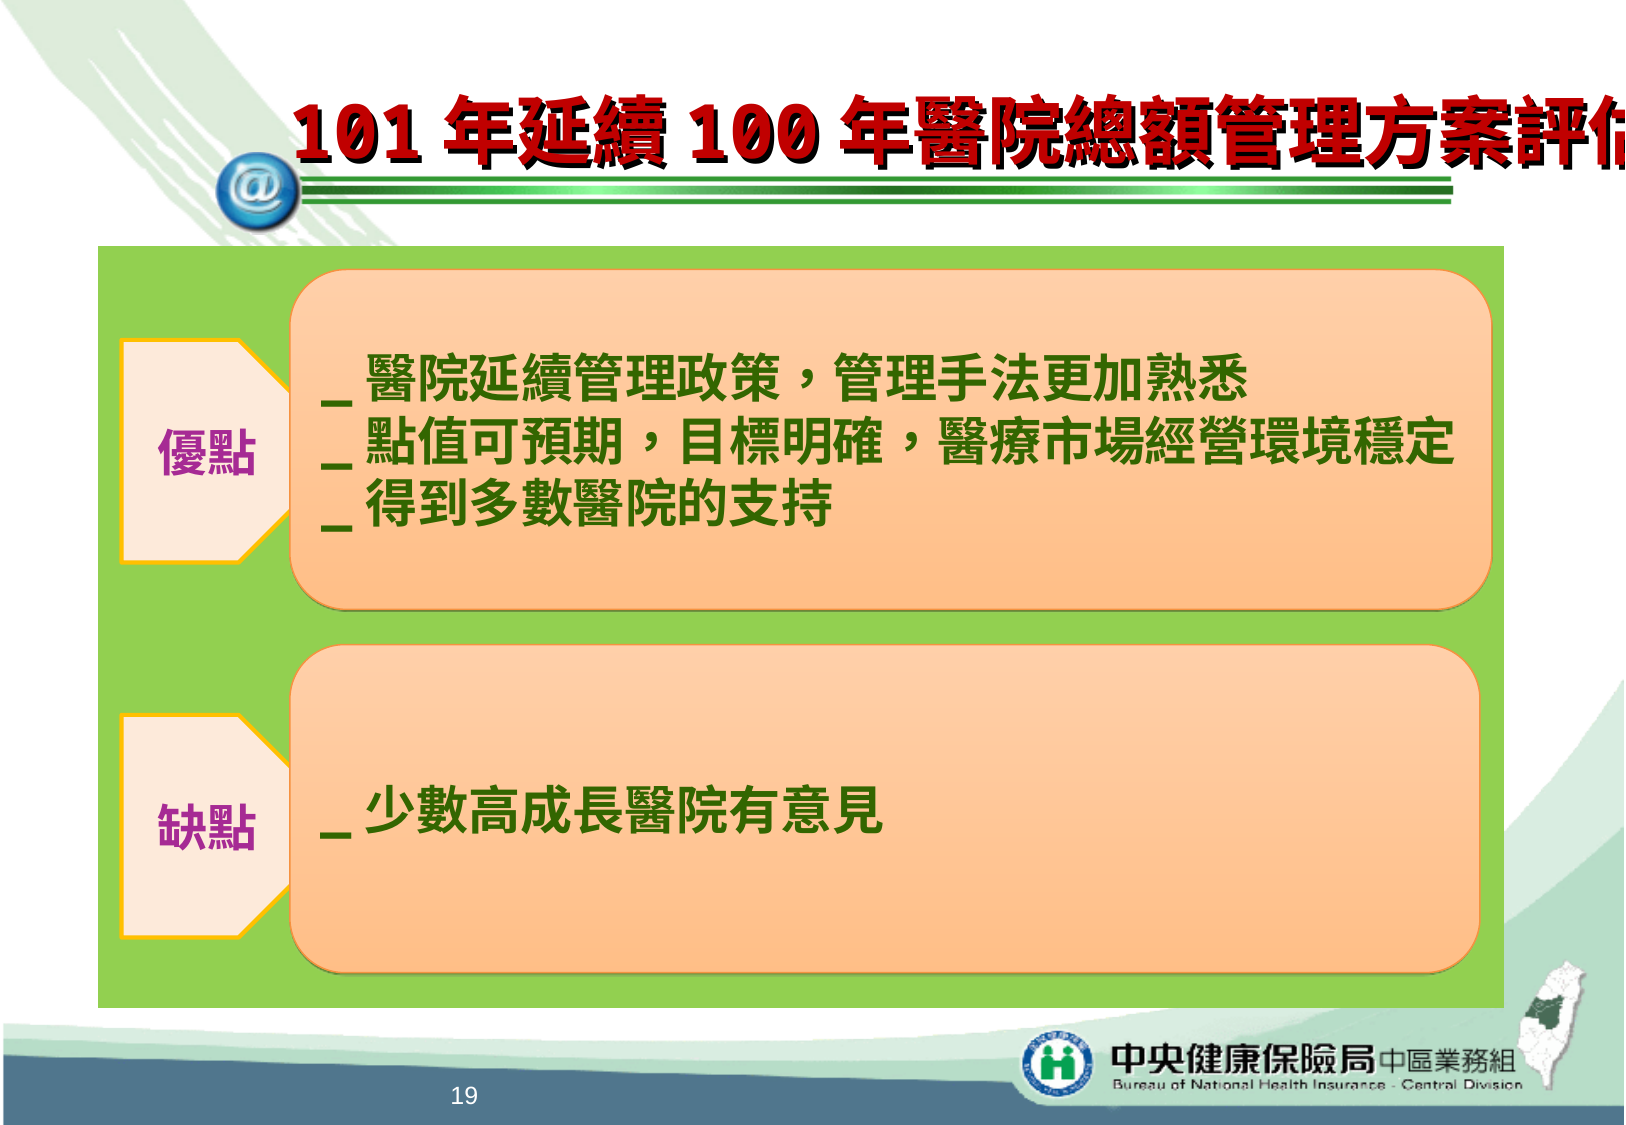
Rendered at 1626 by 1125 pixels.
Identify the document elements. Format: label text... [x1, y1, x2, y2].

text_box [98, 246, 1504, 1008]
text_box 優點 [121, 339, 289, 563]
text_box _醫院延續管理政策，管理手法更加熟悉 _點值可預期，目標明確，醫療市場經營環境穩定 _得到多數醫院的支持 [289, 269, 1492, 610]
text_box 缺點 [121, 714, 289, 938]
text_box _少數高成長醫院有意見 [289, 644, 1480, 973]
text_box [435, 1065, 815, 1125]
text_box 101年延續100年醫院總額管理方案評估 [273, 35, 1625, 223]
